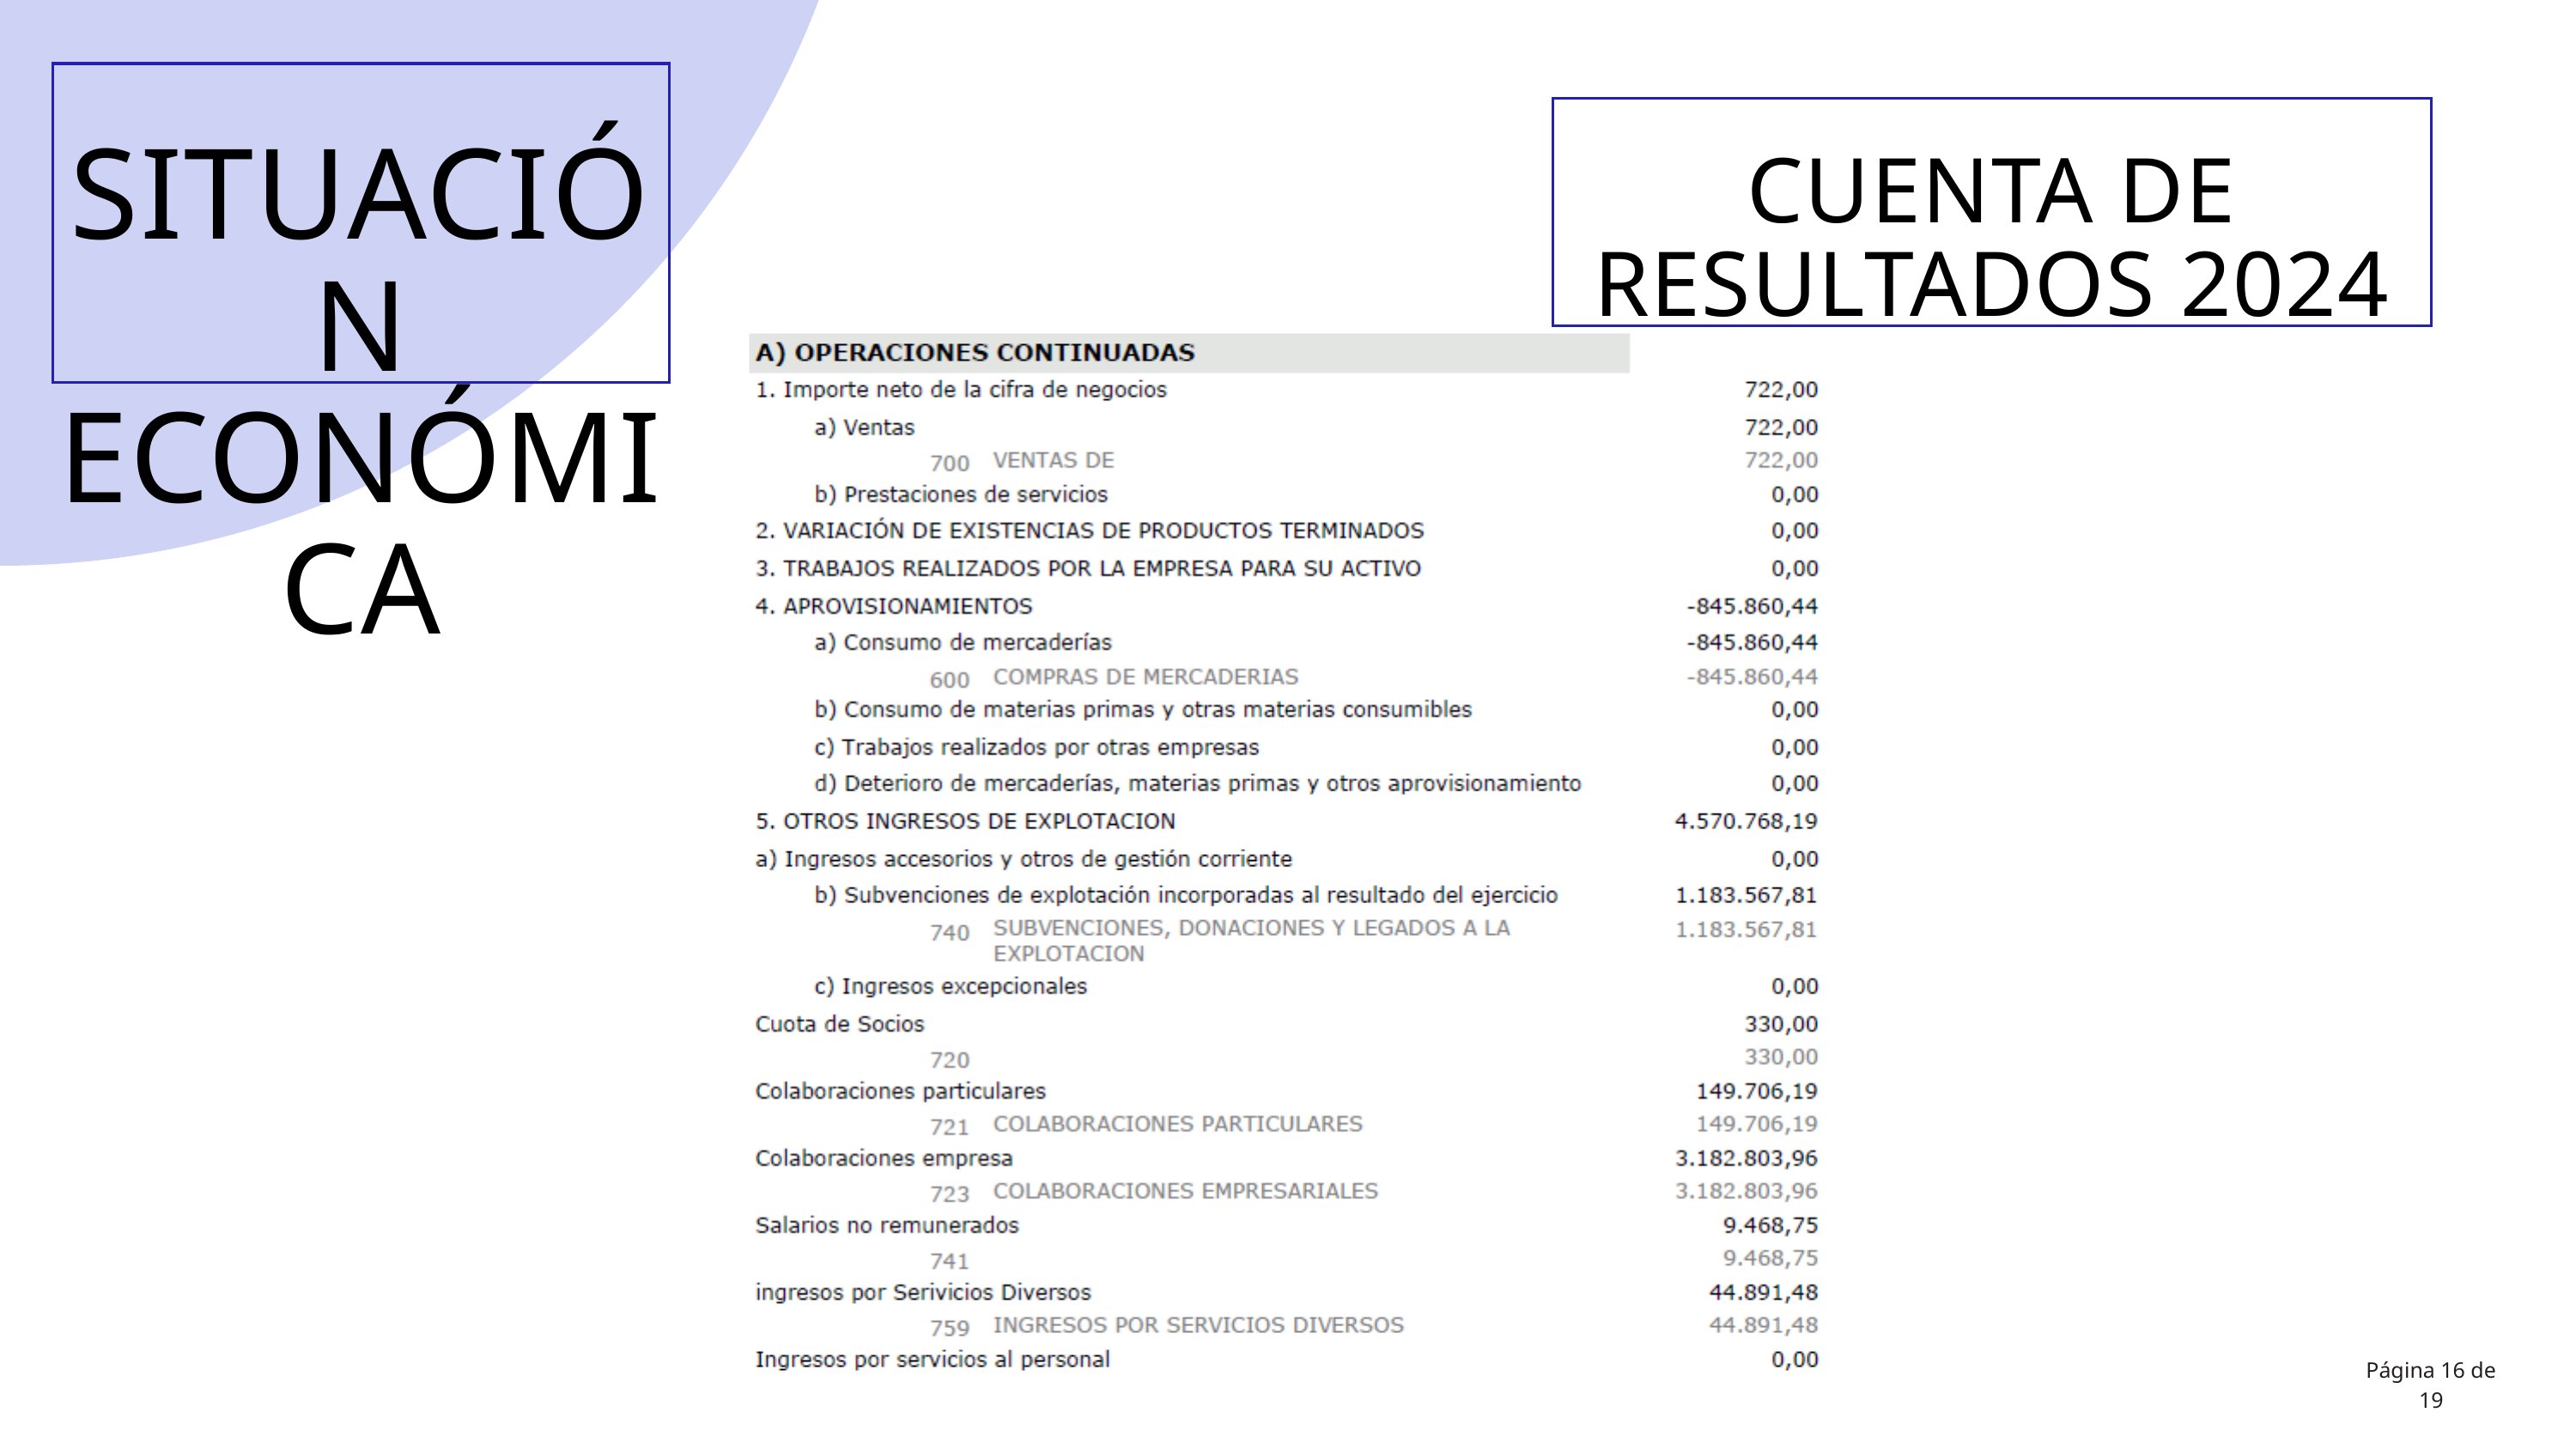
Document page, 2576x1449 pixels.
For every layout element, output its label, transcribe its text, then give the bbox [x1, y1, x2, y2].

text_box [0, 0, 819, 566]
text_box CUENTA DE RESULTADOS 2024 [1552, 146, 2432, 326]
text_box [423, 421, 472, 457]
text_box [329, 428, 367, 502]
text_box Página 16 de 19 [2354, 1351, 2508, 1382]
text_box [1553, 98, 2431, 146]
text_box SITUACIÓN ECONÓMICA [52, 132, 670, 383]
text_box [744, 325, 1832, 1382]
